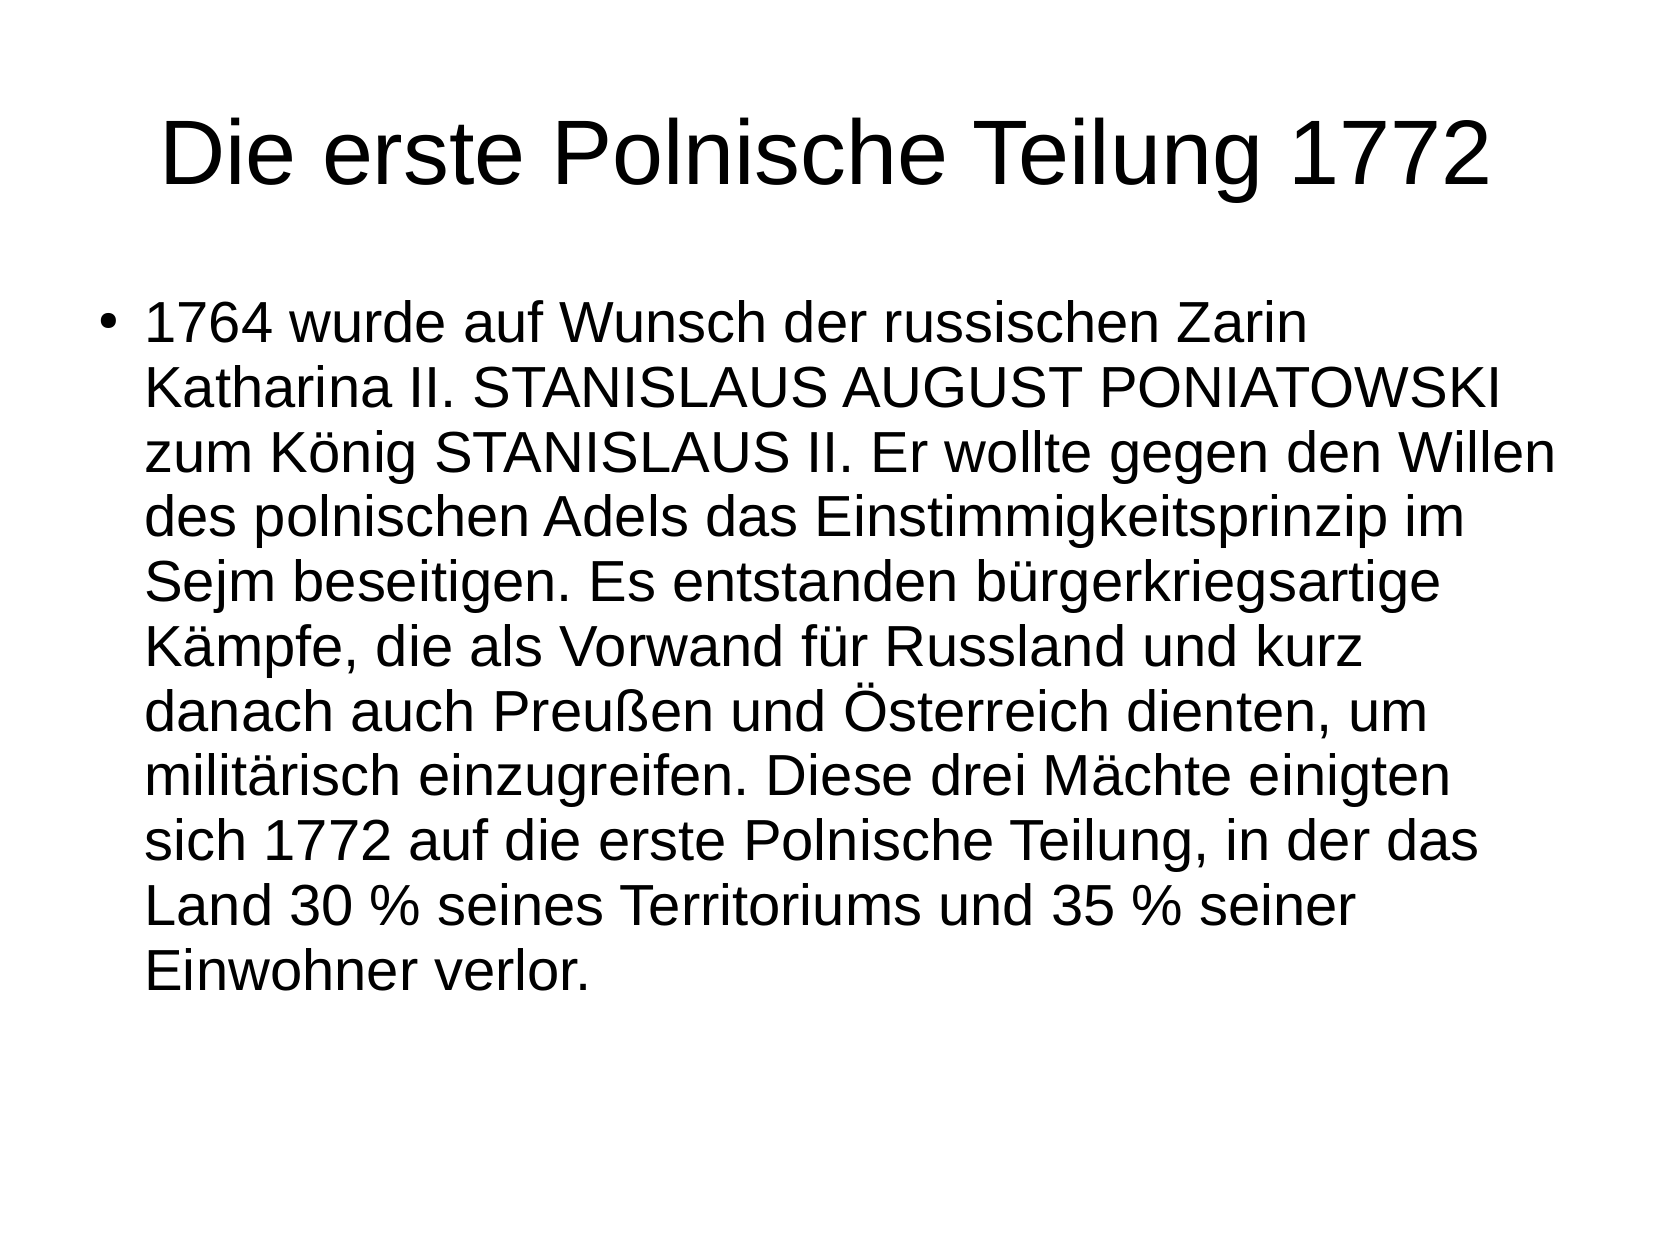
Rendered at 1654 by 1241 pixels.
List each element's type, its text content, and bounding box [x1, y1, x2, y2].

title Die erste Polnische Teilung 1772 [82, 49, 1571, 257]
list 1764 wurde auf Wunsch der russischen Zarin Katharina II. STANISLAUS AUGUST PONIATOWSKI zum König STANISLAUS II. Er wollte gegen den Willen des polnischen Adels das Einstimmigkeitsprinzip im Sejm beseitigen. Es entstanden bürgerkriegsartige Kämpfe, die als Vorwand für Russland und kurz danach auch Preußen und Österreich dienten, um militärisch einzugreifen. Diese drei Mächte einigten sich 1772 auf die erste Polnische Teilung, in der das Land 30 % seines Territoriums und 35 % seiner Einwohner verlor. [82, 290, 1571, 1010]
